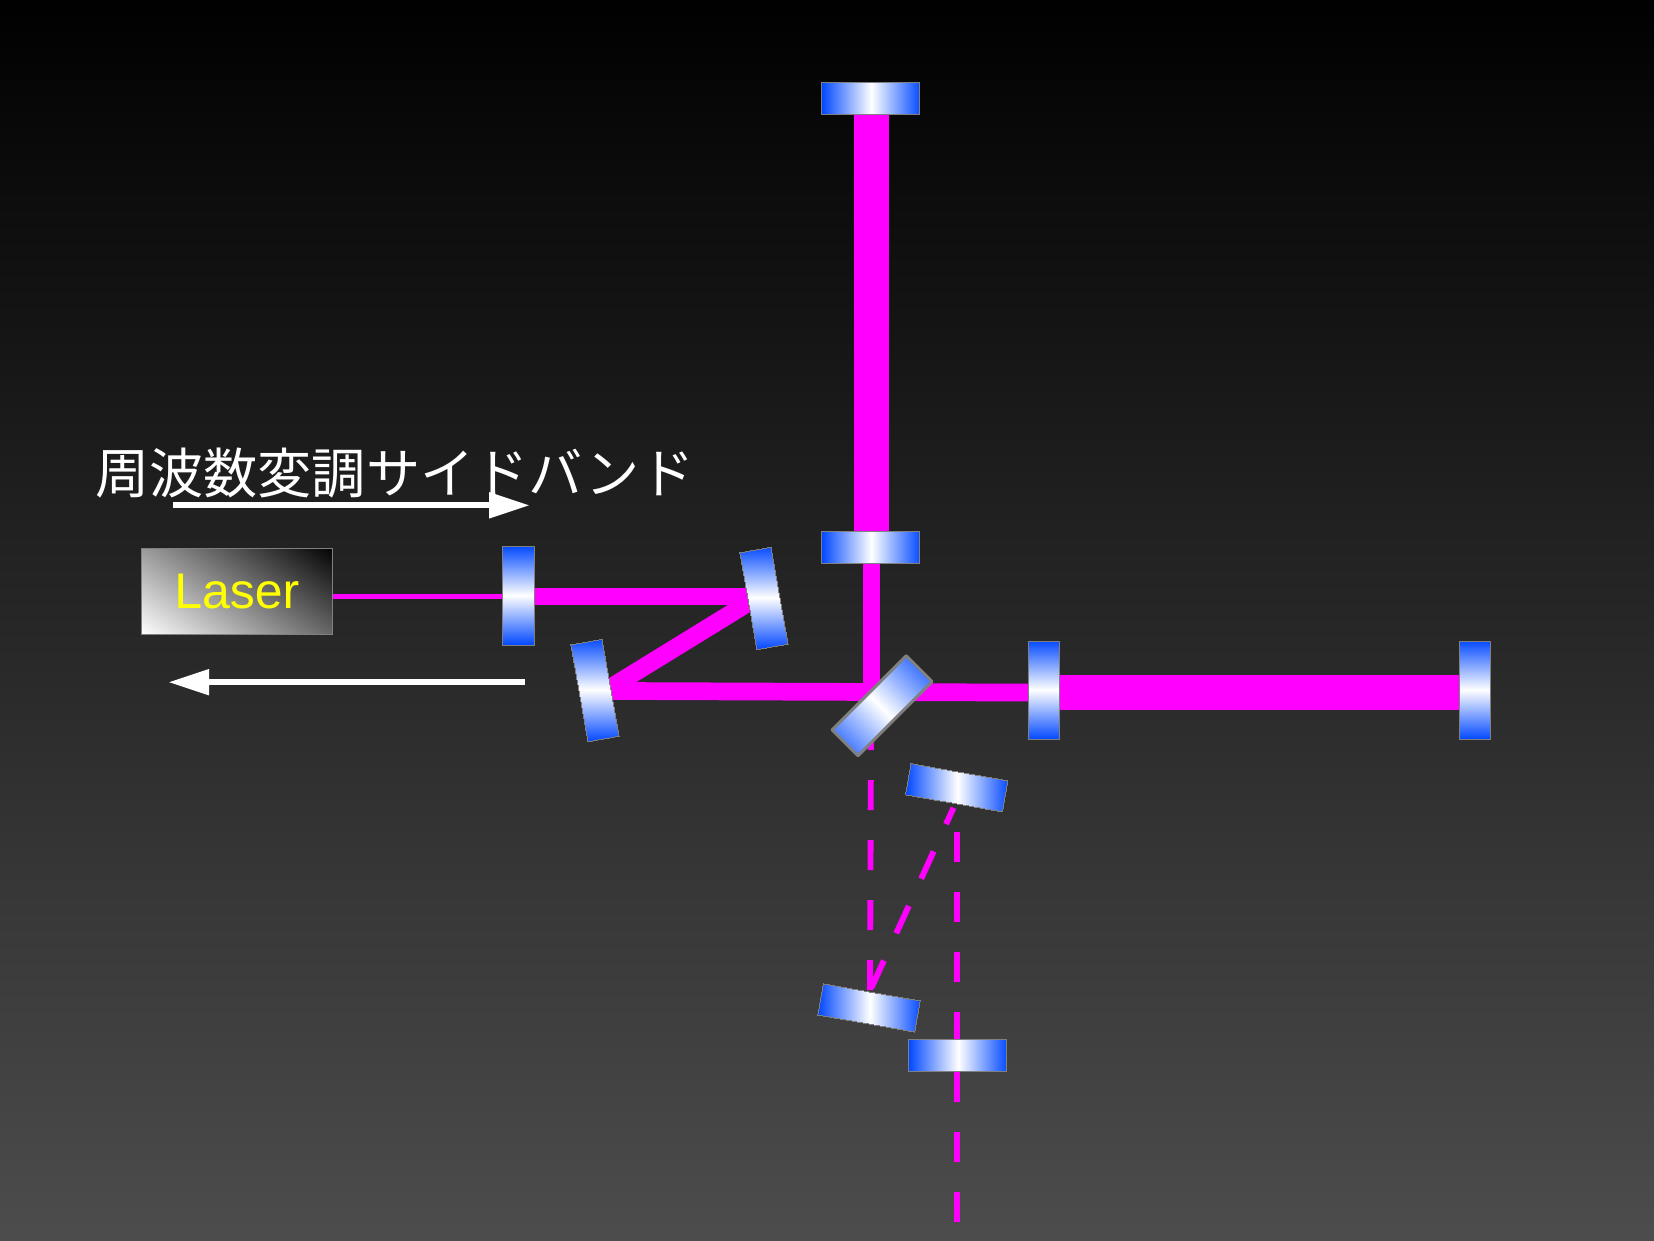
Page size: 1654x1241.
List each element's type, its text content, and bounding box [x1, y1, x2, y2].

text_box [739, 547, 789, 650]
text_box [832, 655, 933, 756]
text_box 周波数変調サイドバンド [80, 422, 657, 492]
text_box [821, 82, 920, 115]
text_box [502, 546, 535, 646]
text_box [1028, 641, 1060, 740]
text_box [908, 1039, 1007, 1072]
text_box [905, 763, 1008, 812]
text_box [821, 531, 920, 564]
text_box [817, 983, 921, 1033]
text_box [570, 639, 620, 742]
text_box [1459, 641, 1491, 740]
text_box Laser [141, 548, 333, 635]
